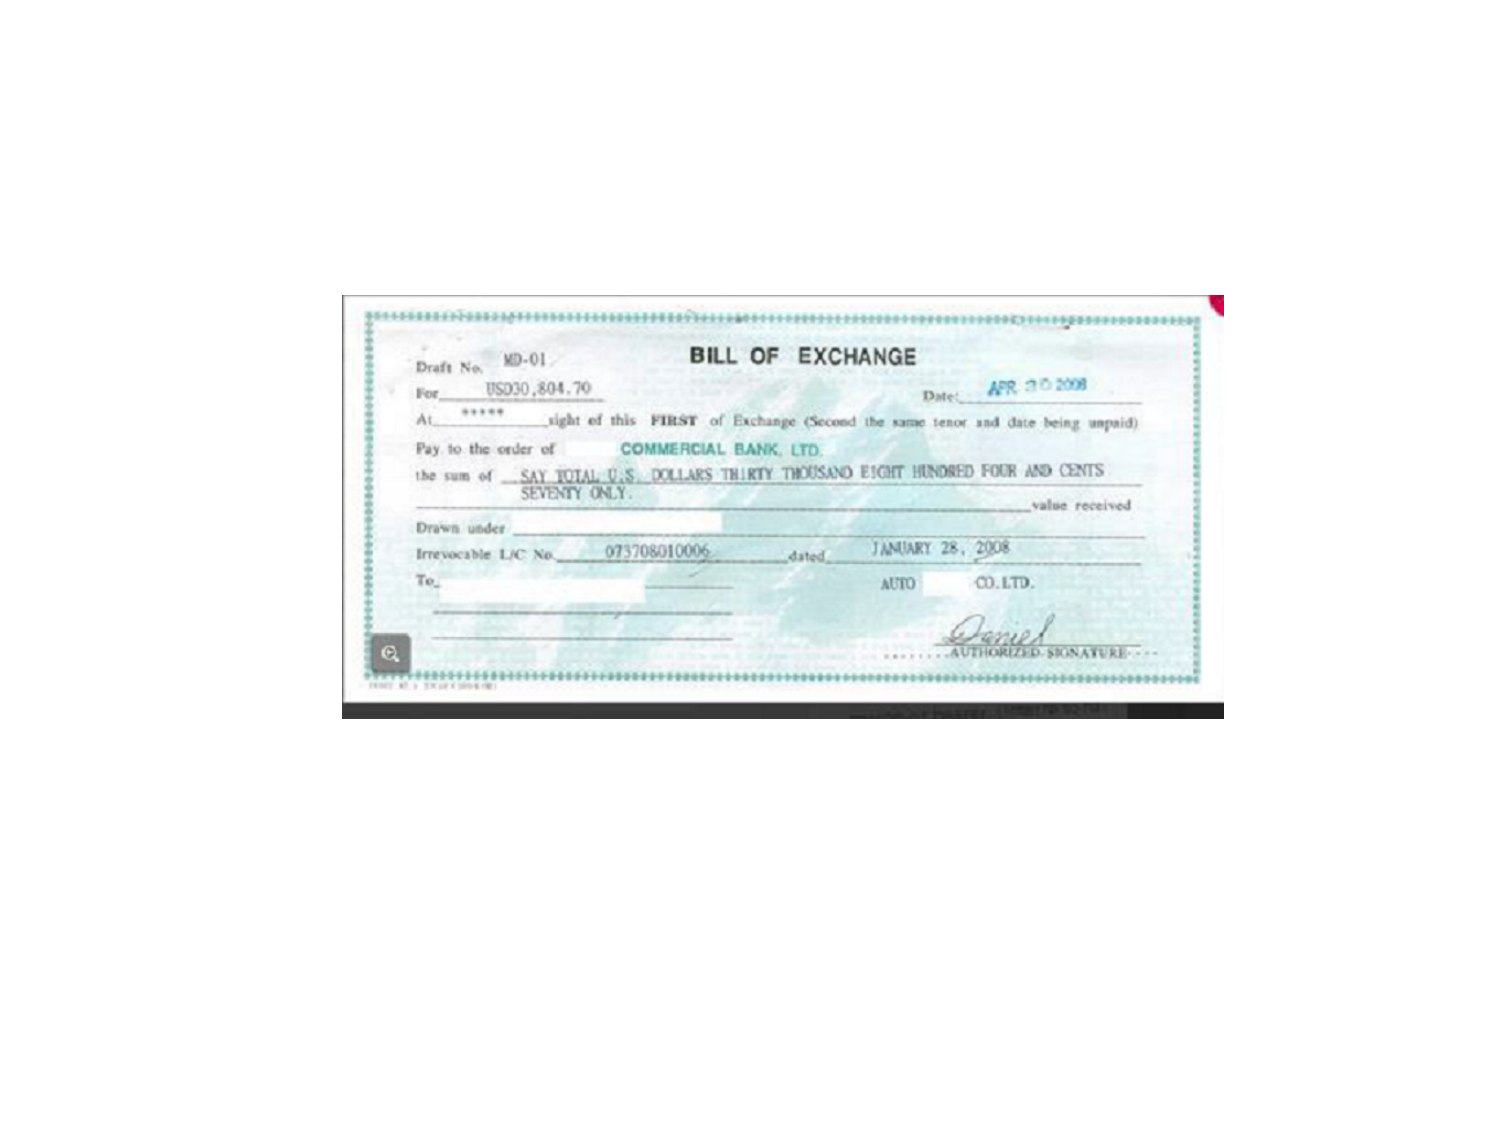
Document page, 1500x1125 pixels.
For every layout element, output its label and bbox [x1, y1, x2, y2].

picture [342, 295, 1224, 719]
